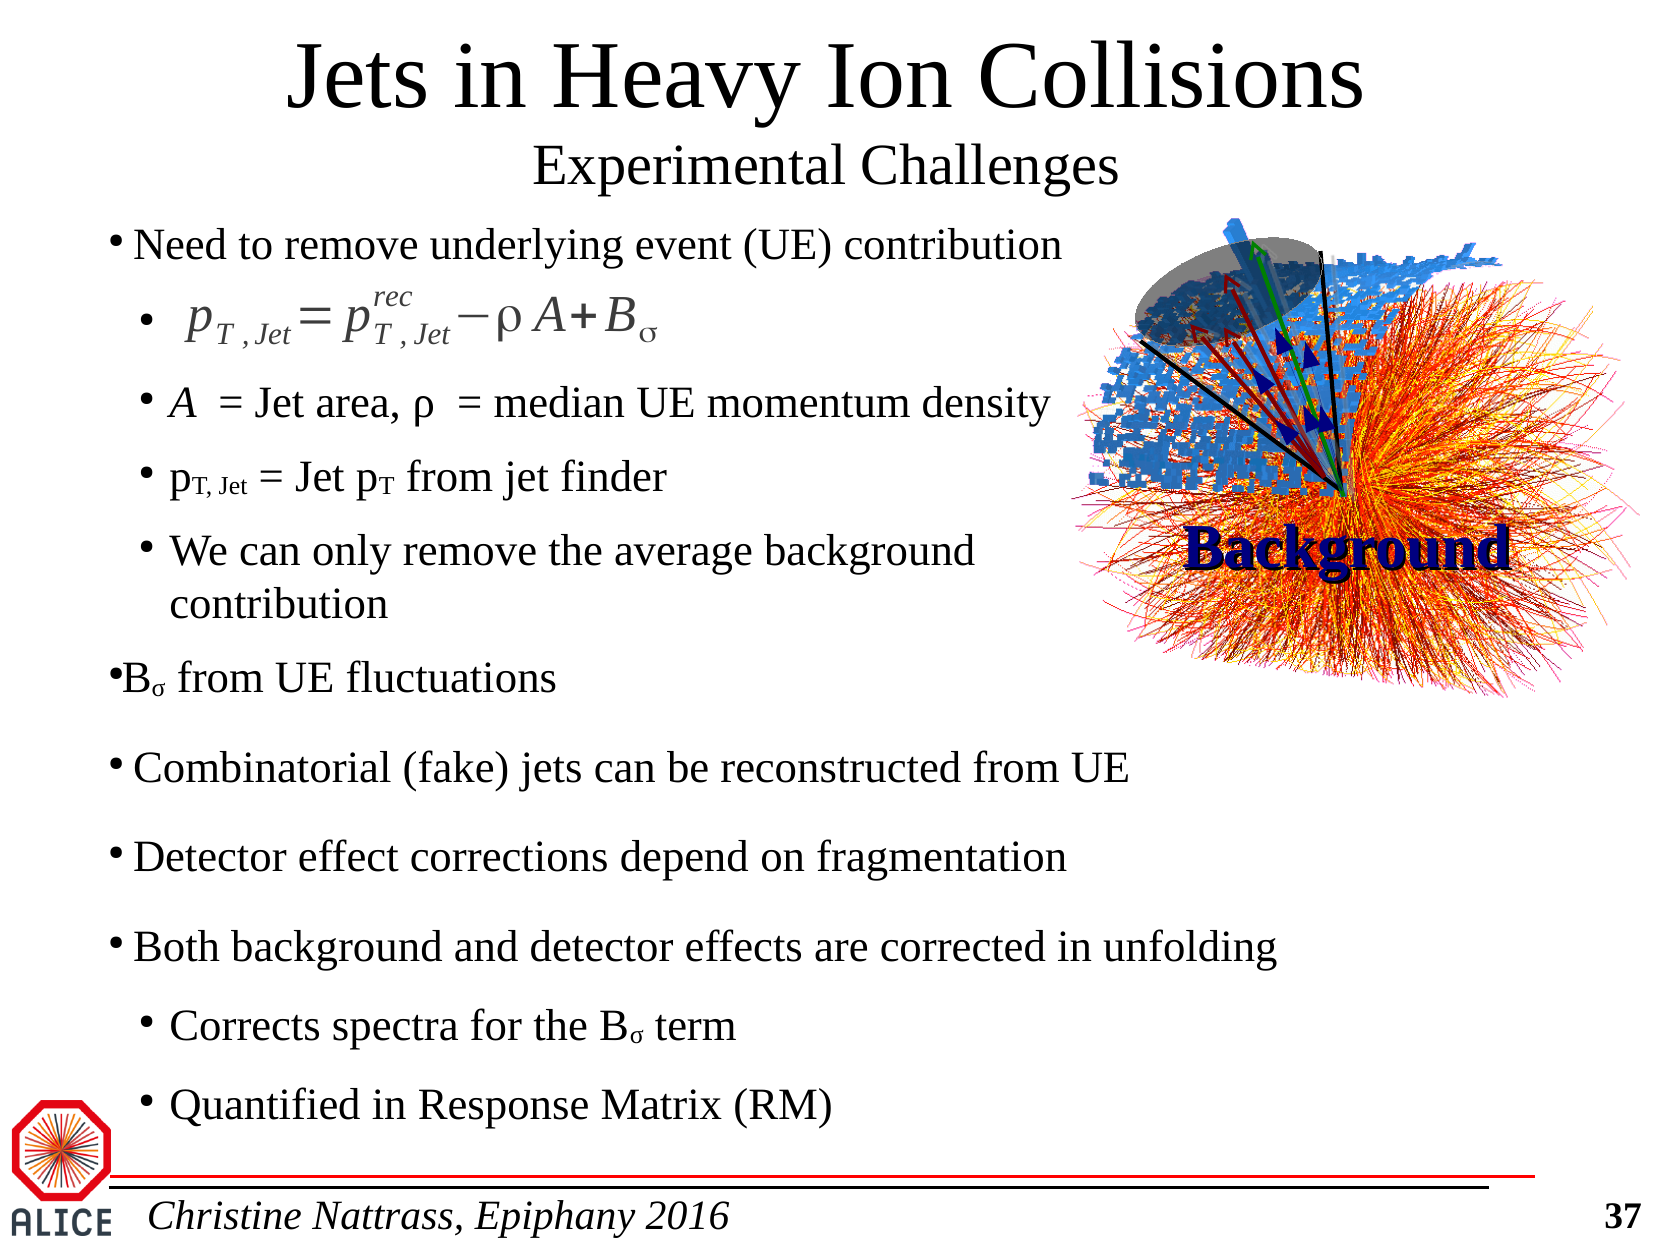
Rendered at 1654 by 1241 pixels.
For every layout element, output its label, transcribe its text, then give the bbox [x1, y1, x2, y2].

text_box [1228, 334, 1235, 340]
text_box [1135, 237, 1323, 347]
picture [11, 1100, 111, 1236]
picture [1052, 203, 1653, 718]
list Need to remove underlying event (UE) contribution A = Jet area, ρ = median UE momentum density pT, Jet = Jet pT from jet finder We can only remove the average background contribution Bσ from UE fluctuations Combinatorial (fake) jets can be reconstructed from UE Detector effect corrections depend on fragmentation Both background and detector effects are corrected in unfolding Corrects spectra for the Bσ term Quantified in Response Matrix (RM) [93, 207, 1647, 1146]
title Jets in Heavy Ion Collisions Experimental Challenges [99, 23, 1554, 204]
chart [173, 278, 665, 351]
text_box Background [1167, 504, 1543, 589]
